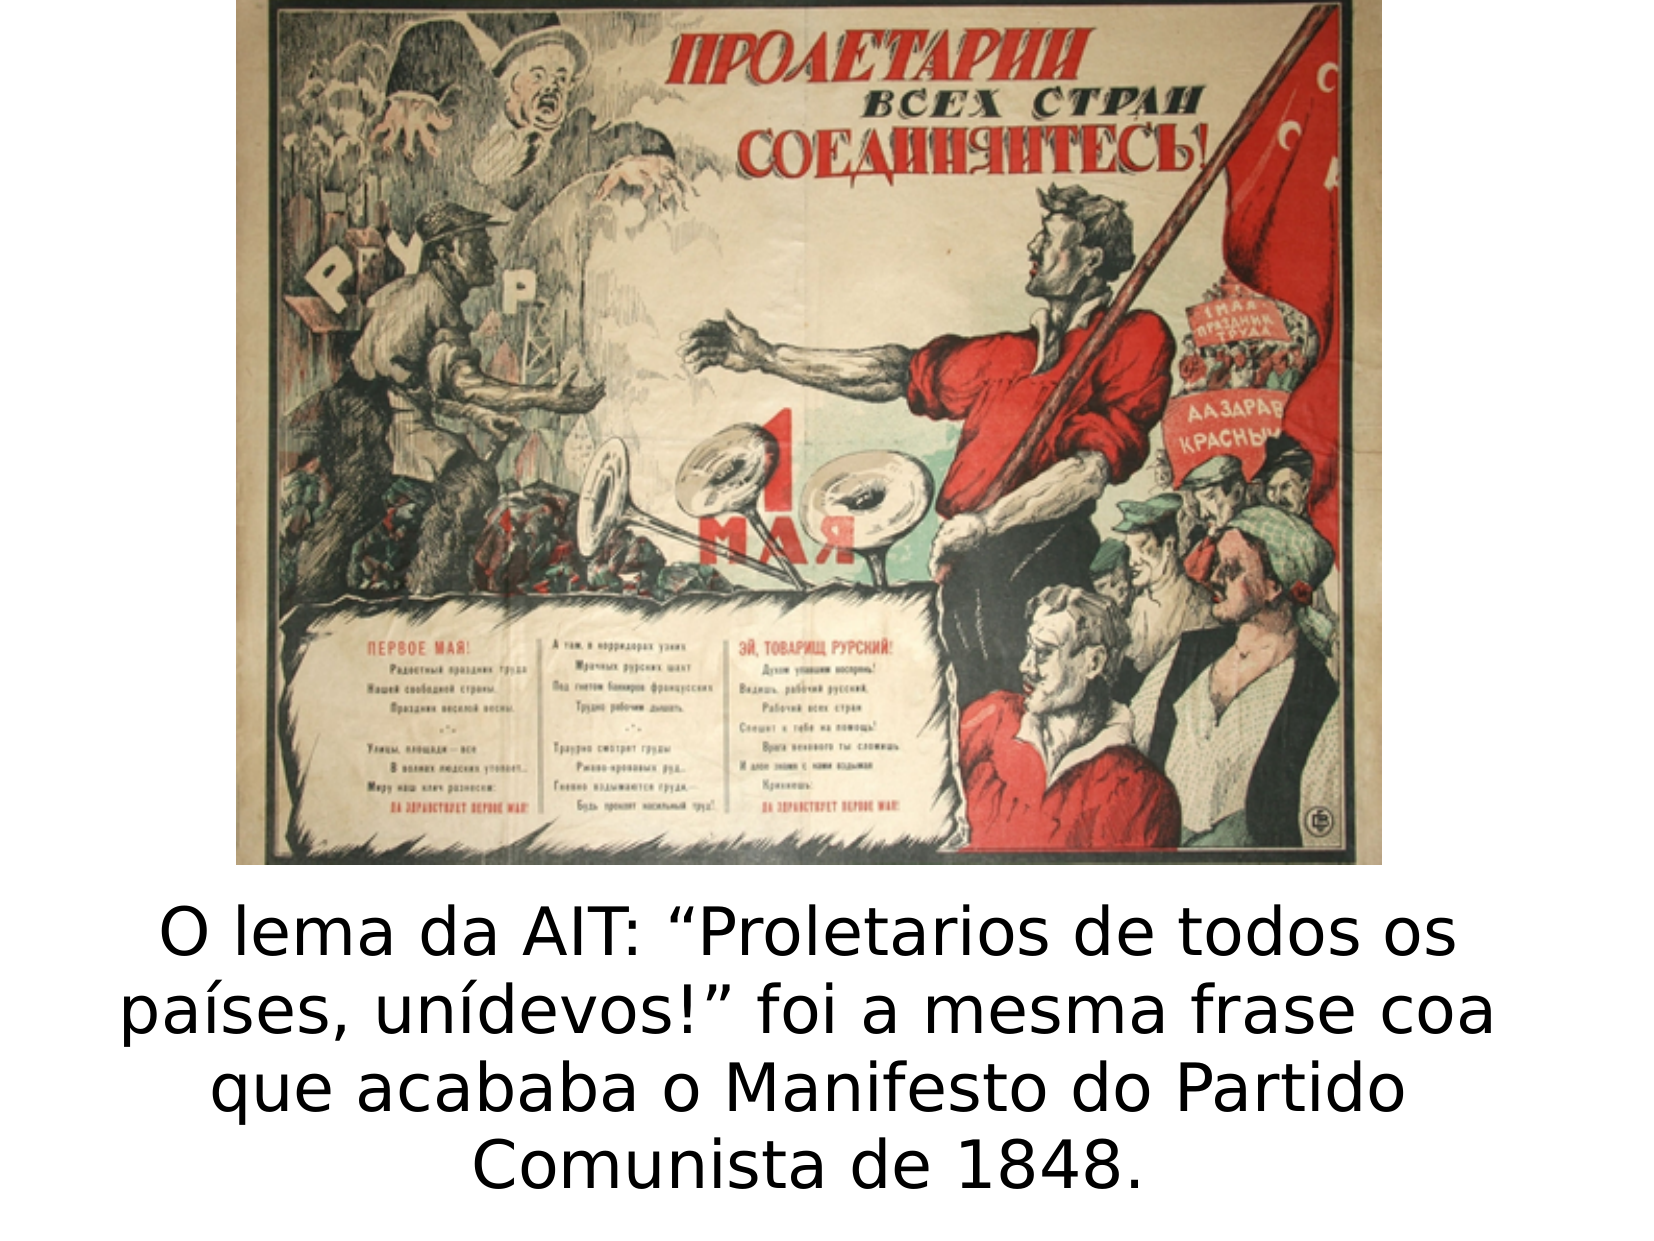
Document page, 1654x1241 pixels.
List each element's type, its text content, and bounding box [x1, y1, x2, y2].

picture [236, 0, 1382, 865]
text_box O lema da AIT: “Proletarios de todos os países, unídevos!” foi a mesma frase coa que acababa o Manifesto do Partido Comunista de 1848. [47, 893, 1571, 1205]
